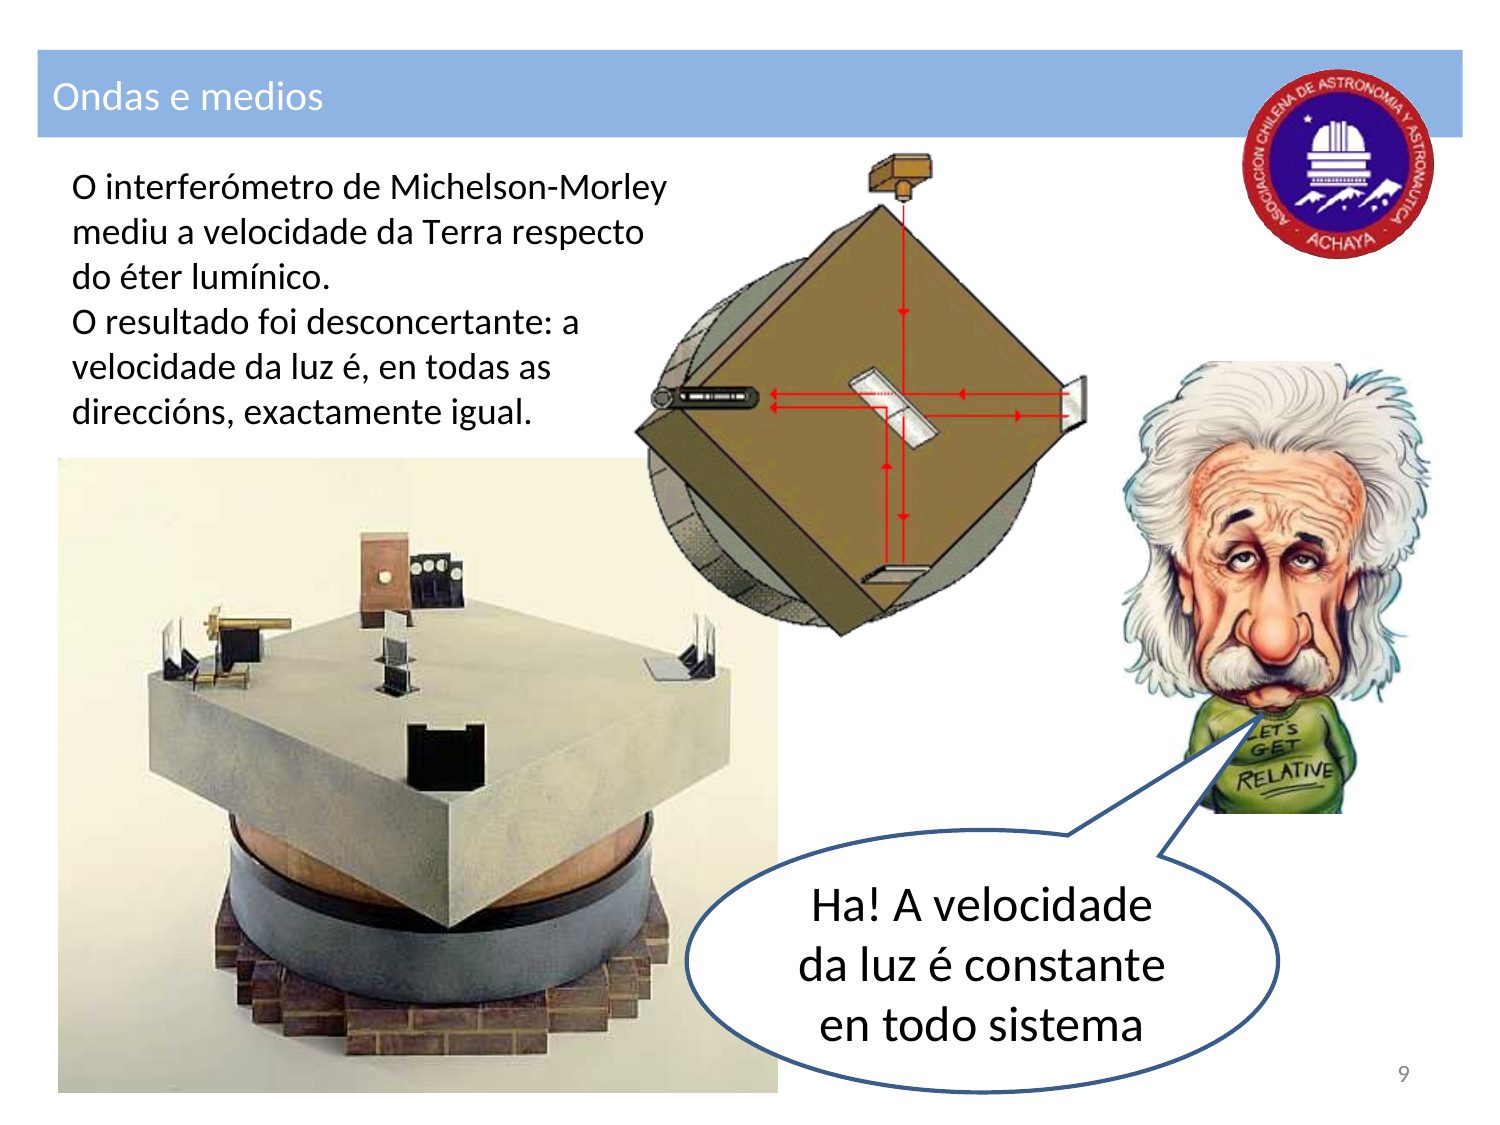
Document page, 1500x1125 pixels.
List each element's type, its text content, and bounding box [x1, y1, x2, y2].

text_box Ha! A velocidade da luz é constante en todo sistema [686, 714, 1279, 1093]
picture [1240, 67, 1436, 260]
text_box O interferómetro de Michelson-Morley mediu a velocidade da Terra respecto do éter lumínico. O resultado foi desconcertante: a velocidade da luz é, en todas as direccións, exactamente igual. [57, 154, 629, 440]
picture [58, 113, 1454, 1093]
text_box <número> [1074, 1042, 1426, 1103]
text_box Ondas e medios [37, 49, 1463, 138]
